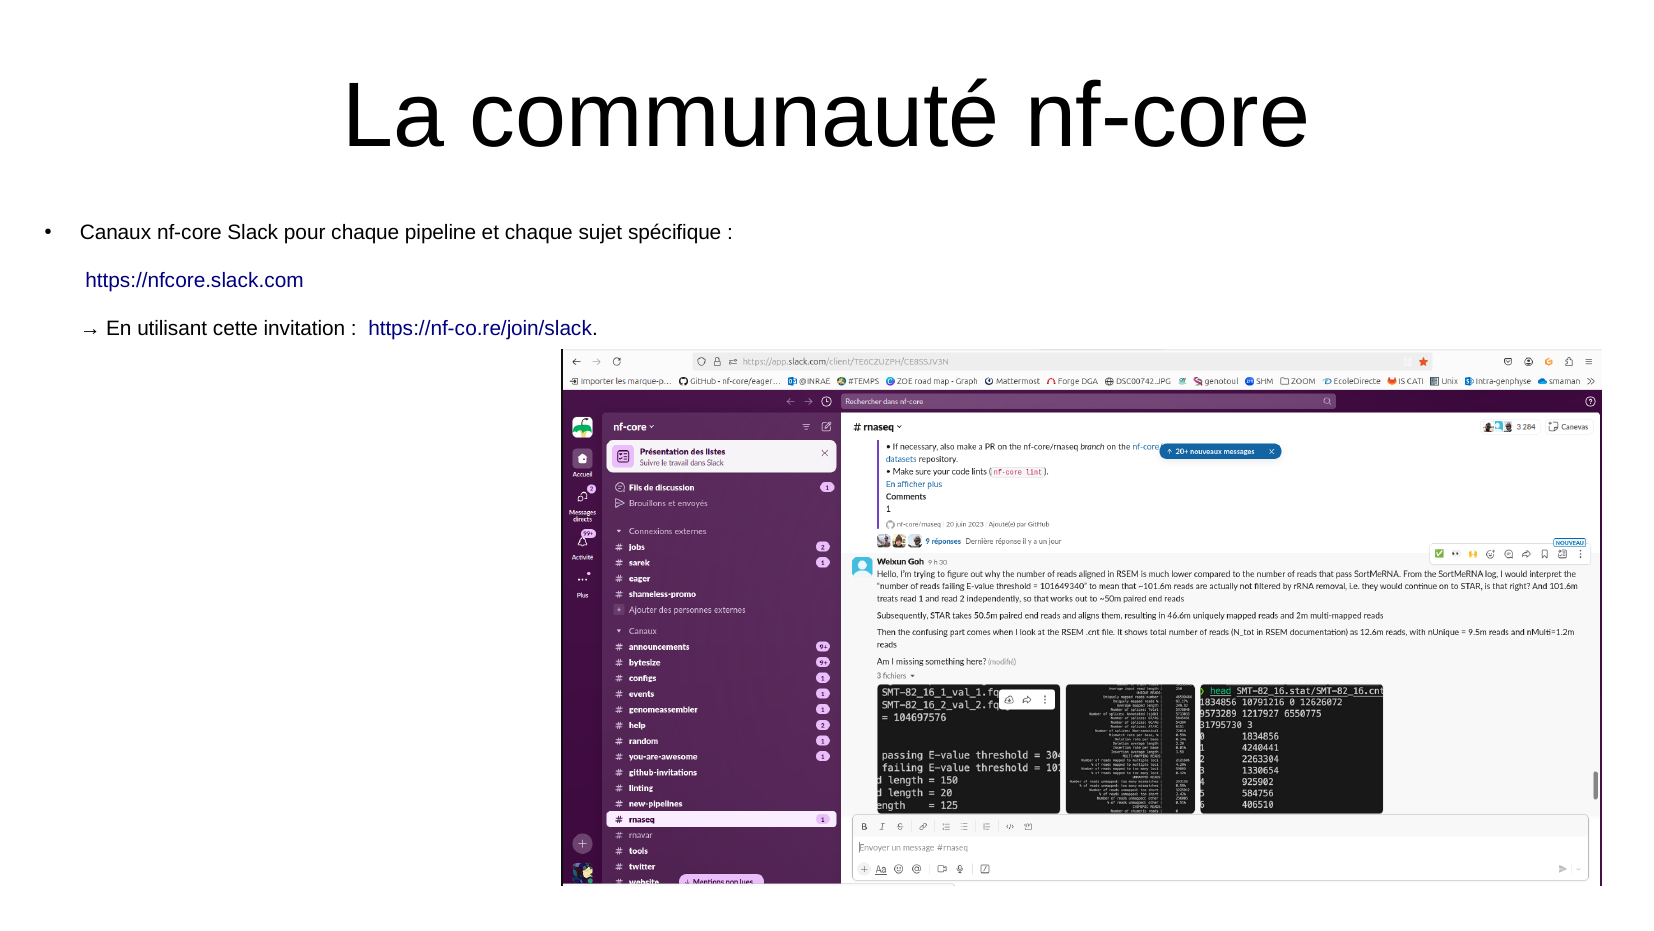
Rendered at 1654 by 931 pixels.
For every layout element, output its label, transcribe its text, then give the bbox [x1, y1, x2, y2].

title La communauté nf-core [82, 37, 1571, 193]
picture [561, 349, 1602, 886]
text_box Canaux nf-core Slack pour chaque pipeline et chaque sujet spécifique : https://nfcore.slack.com → En utilisant cette invitation : https://nf-co.re/join/slack. [29, 213, 1477, 355]
